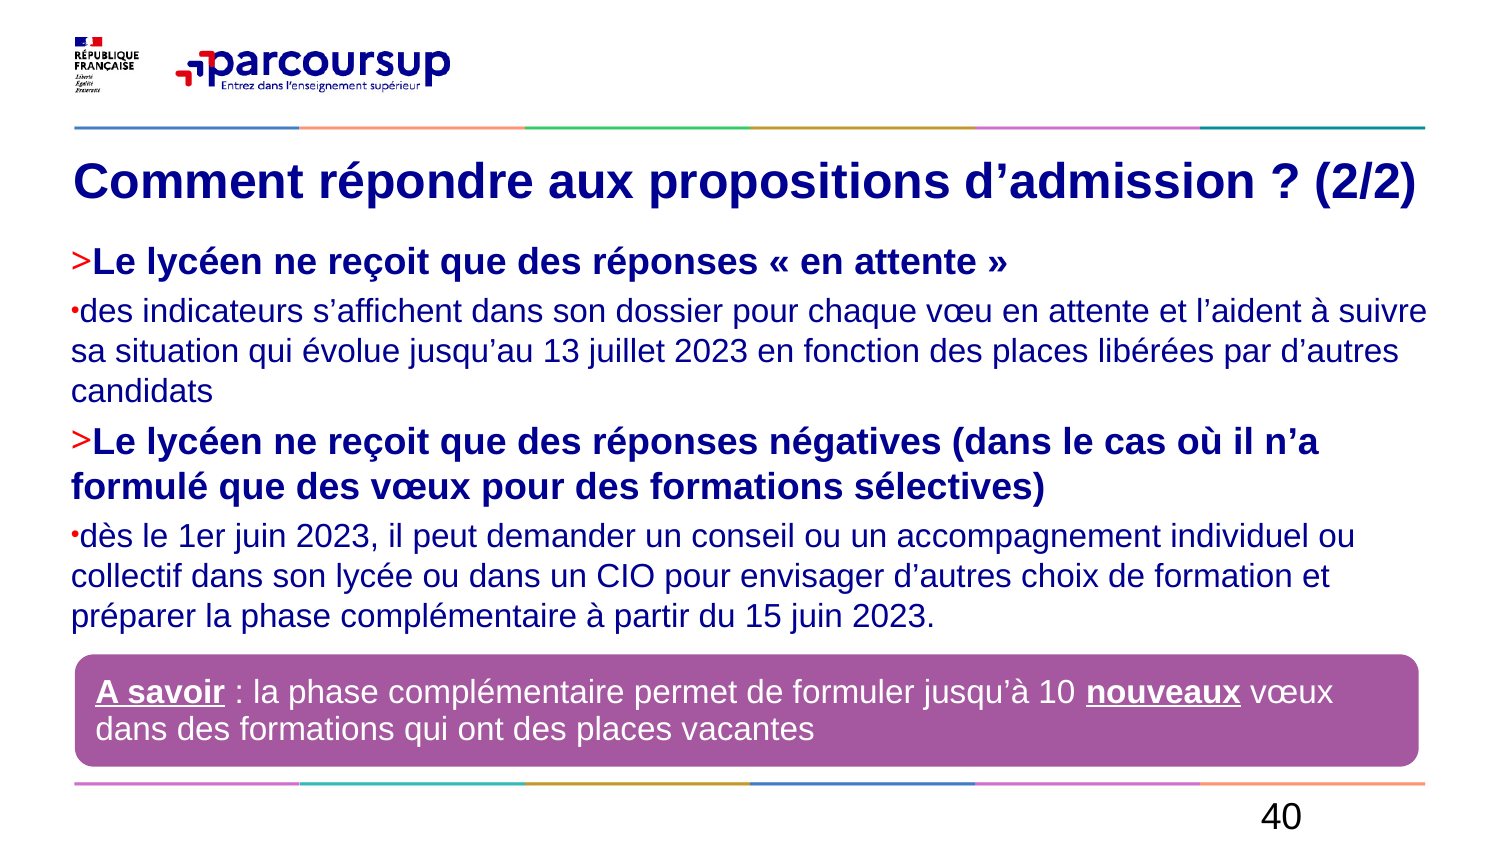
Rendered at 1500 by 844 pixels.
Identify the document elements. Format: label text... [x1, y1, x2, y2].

title Comment répondre aux propositions d’admission ? (2/2) [59, 147, 1500, 221]
text_box A savoir : la phase complémentaire permet de formuler jusqu’à 10 nouveaux vœux dans des formations qui ont des places vacantes [74, 654, 1419, 767]
list Le lycéen ne reçoit que des réponses « en attente » des indicateurs s’affichent dans son dossier pour chaque vœu en attente et l’aident à suivre sa situation qui évolue jusqu’au 13 juillet 2023 en fonction des places libérées par d’autres candidats Le lycéen ne reçoit que des réponses négatives (dans le cas où il n’a formulé que des vœux pour des formations sélectives) dès le 1er juin 2023, il peut demander un conseil ou un accompagnement individuel ou collectif dans son lycée ou dans un CIO pour envisager d’autres choix de formation et préparer la phase complémentaire à partir du 15 juin 2023. [56, 229, 1471, 782]
text_box [1246, 784, 1438, 844]
